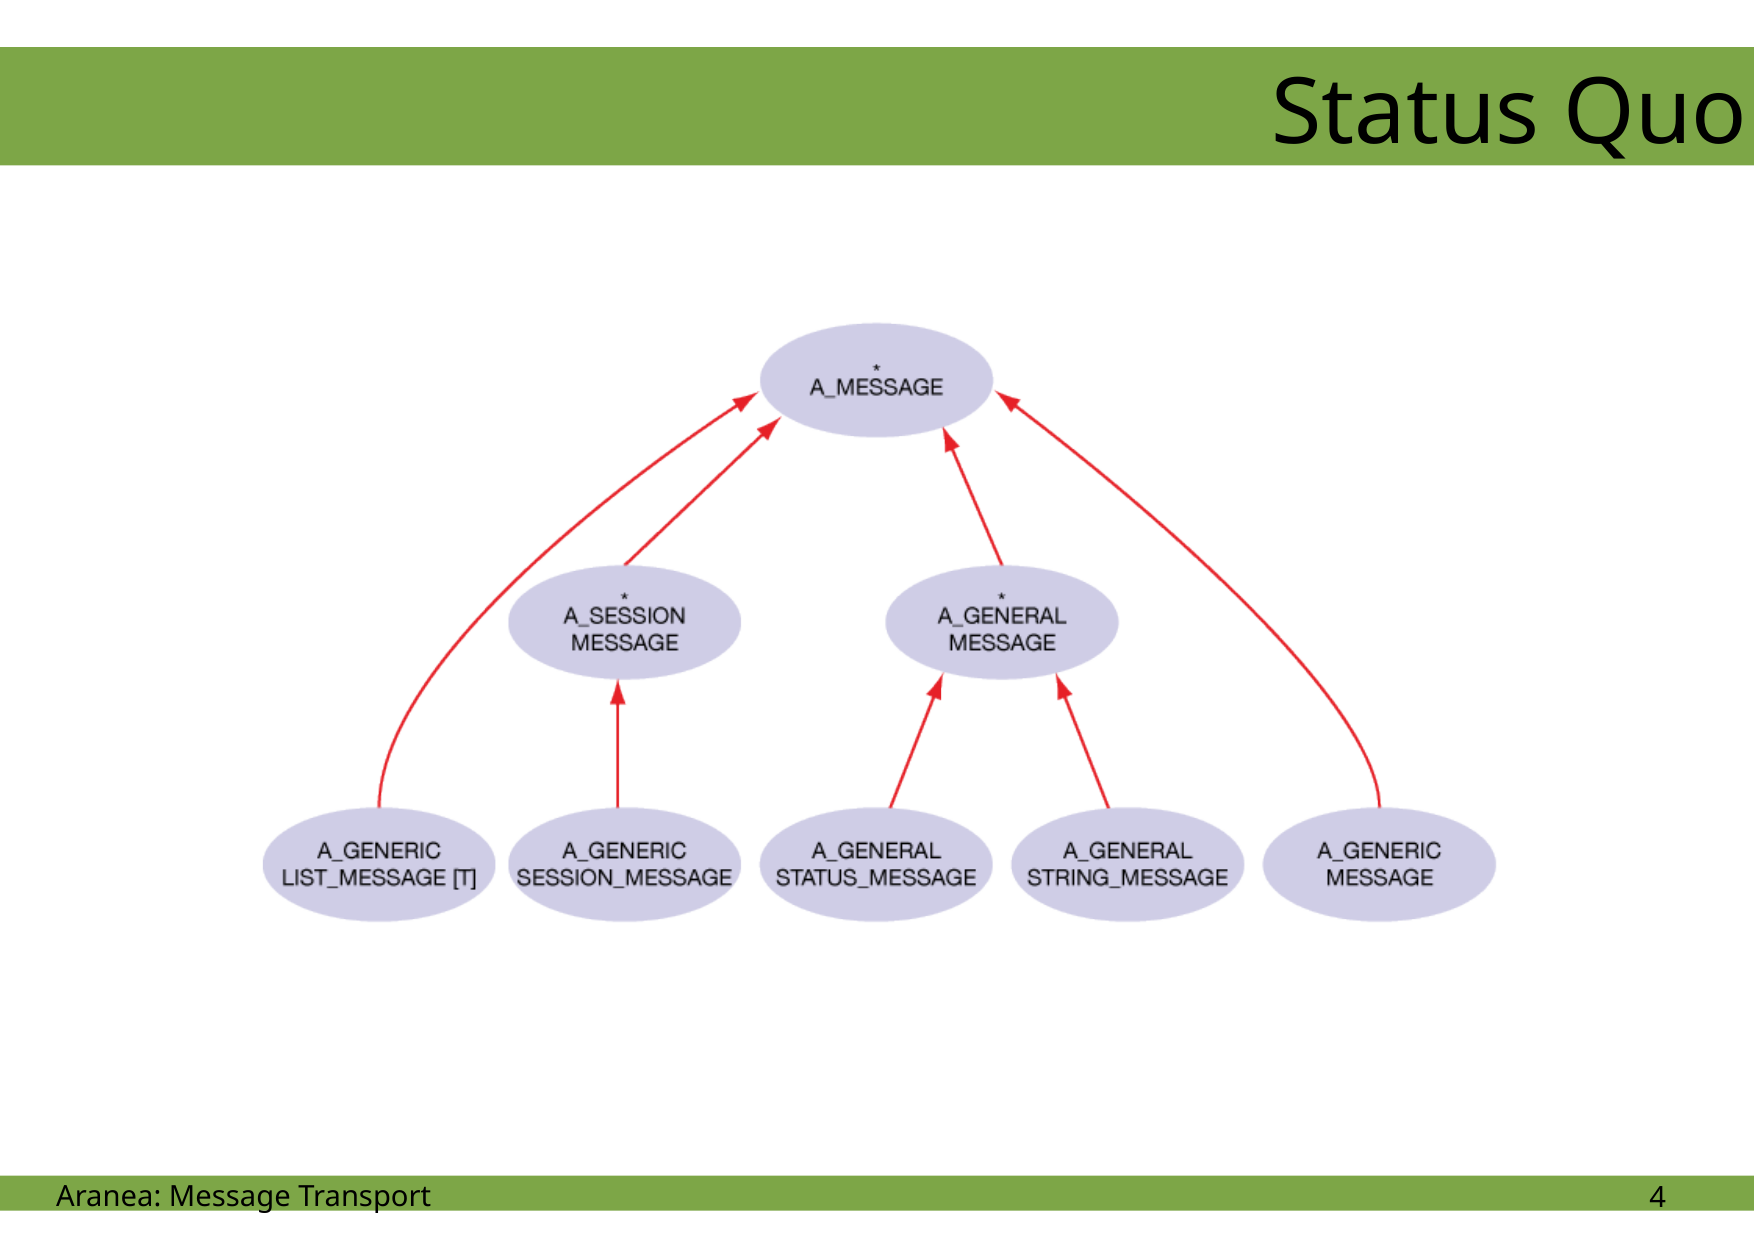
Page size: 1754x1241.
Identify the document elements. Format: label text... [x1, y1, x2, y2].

title Status Quo [0, 54, 1748, 162]
picture [252, 152, 1503, 1090]
